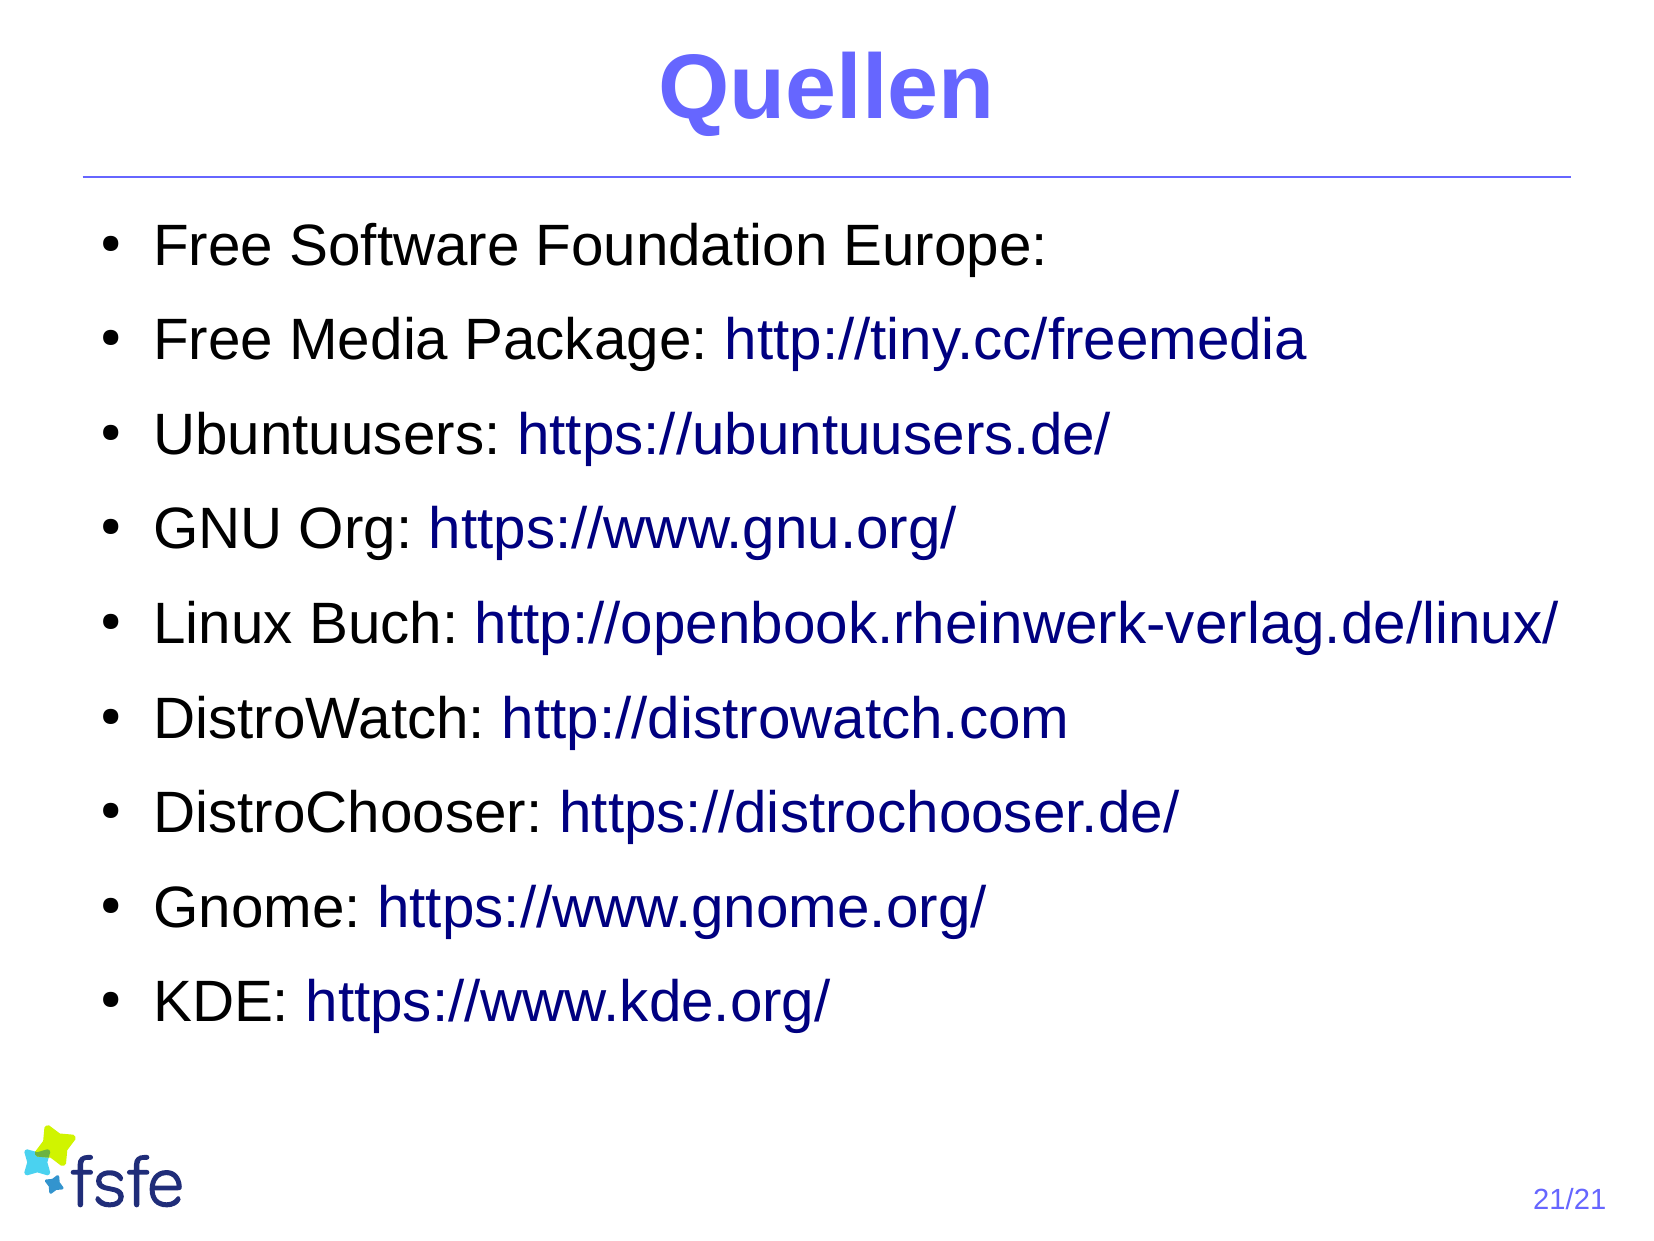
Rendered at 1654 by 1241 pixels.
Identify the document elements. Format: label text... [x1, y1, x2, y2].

list Free Software Foundation Europe: Free Media Package: http://tiny.cc/freemedia Ubuntuusers: https://ubuntuusers.de/ GNU Org: https://www.gnu.org/ Linux Buch: http://openbook.rheinwerk-verlag.de/linux/ DistroWatch: http://distrowatch.com DistroChooser: https://distrochooser.de/ Gnome: https://www.gnome.org/ KDE: https://www.kde.org/ [82, 212, 1571, 1146]
title Quellen [82, 31, 1571, 142]
